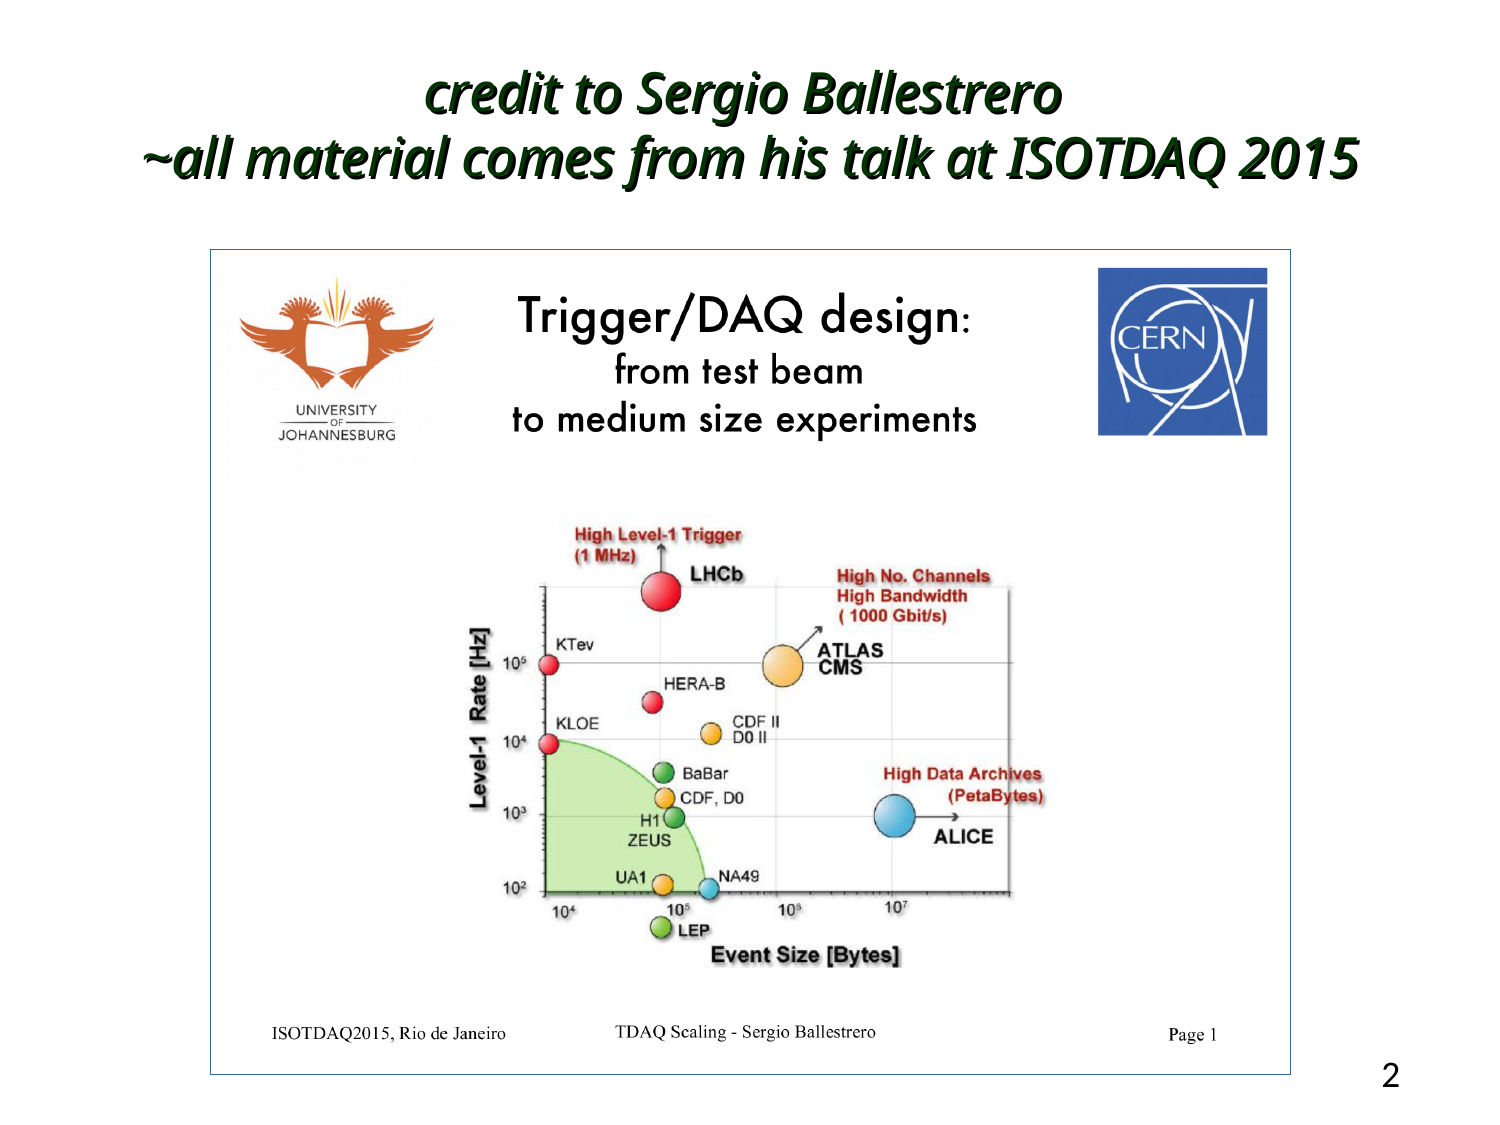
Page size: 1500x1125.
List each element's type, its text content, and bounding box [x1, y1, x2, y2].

title credit to Sergio Ballestrero ~all material comes from his talk at ISOTDAQ 2015 [5, 12, 1495, 233]
picture [219, 264, 1270, 1054]
